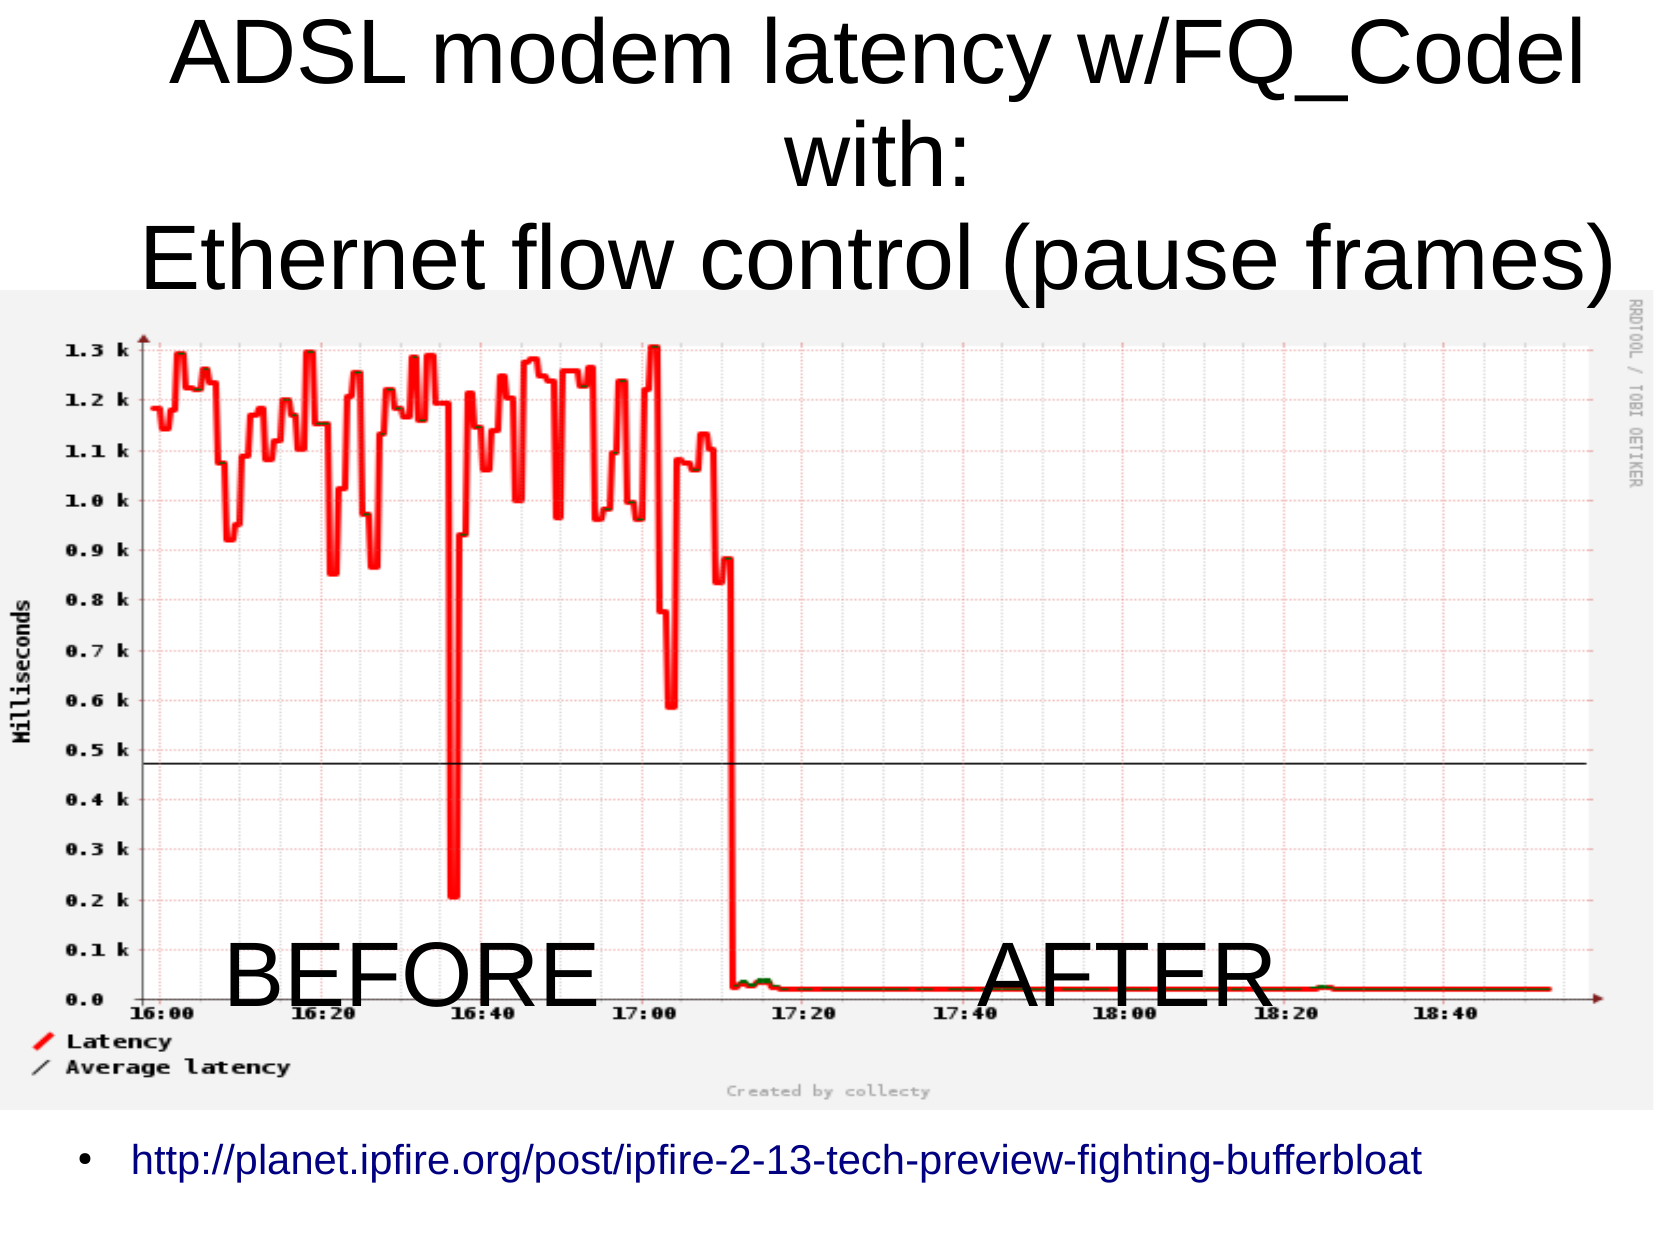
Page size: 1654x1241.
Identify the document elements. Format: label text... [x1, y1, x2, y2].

picture [0, 290, 1654, 1111]
list http://planet.ipfire.org/post/ipfire-2-13-tech-preview-fighting-bufferbloat [60, 1137, 1516, 1241]
title ADSL modem latency w/FQ_Codel with: Ethernet flow control (pause frames) BEFORE AFTER [135, 1, 1624, 1027]
